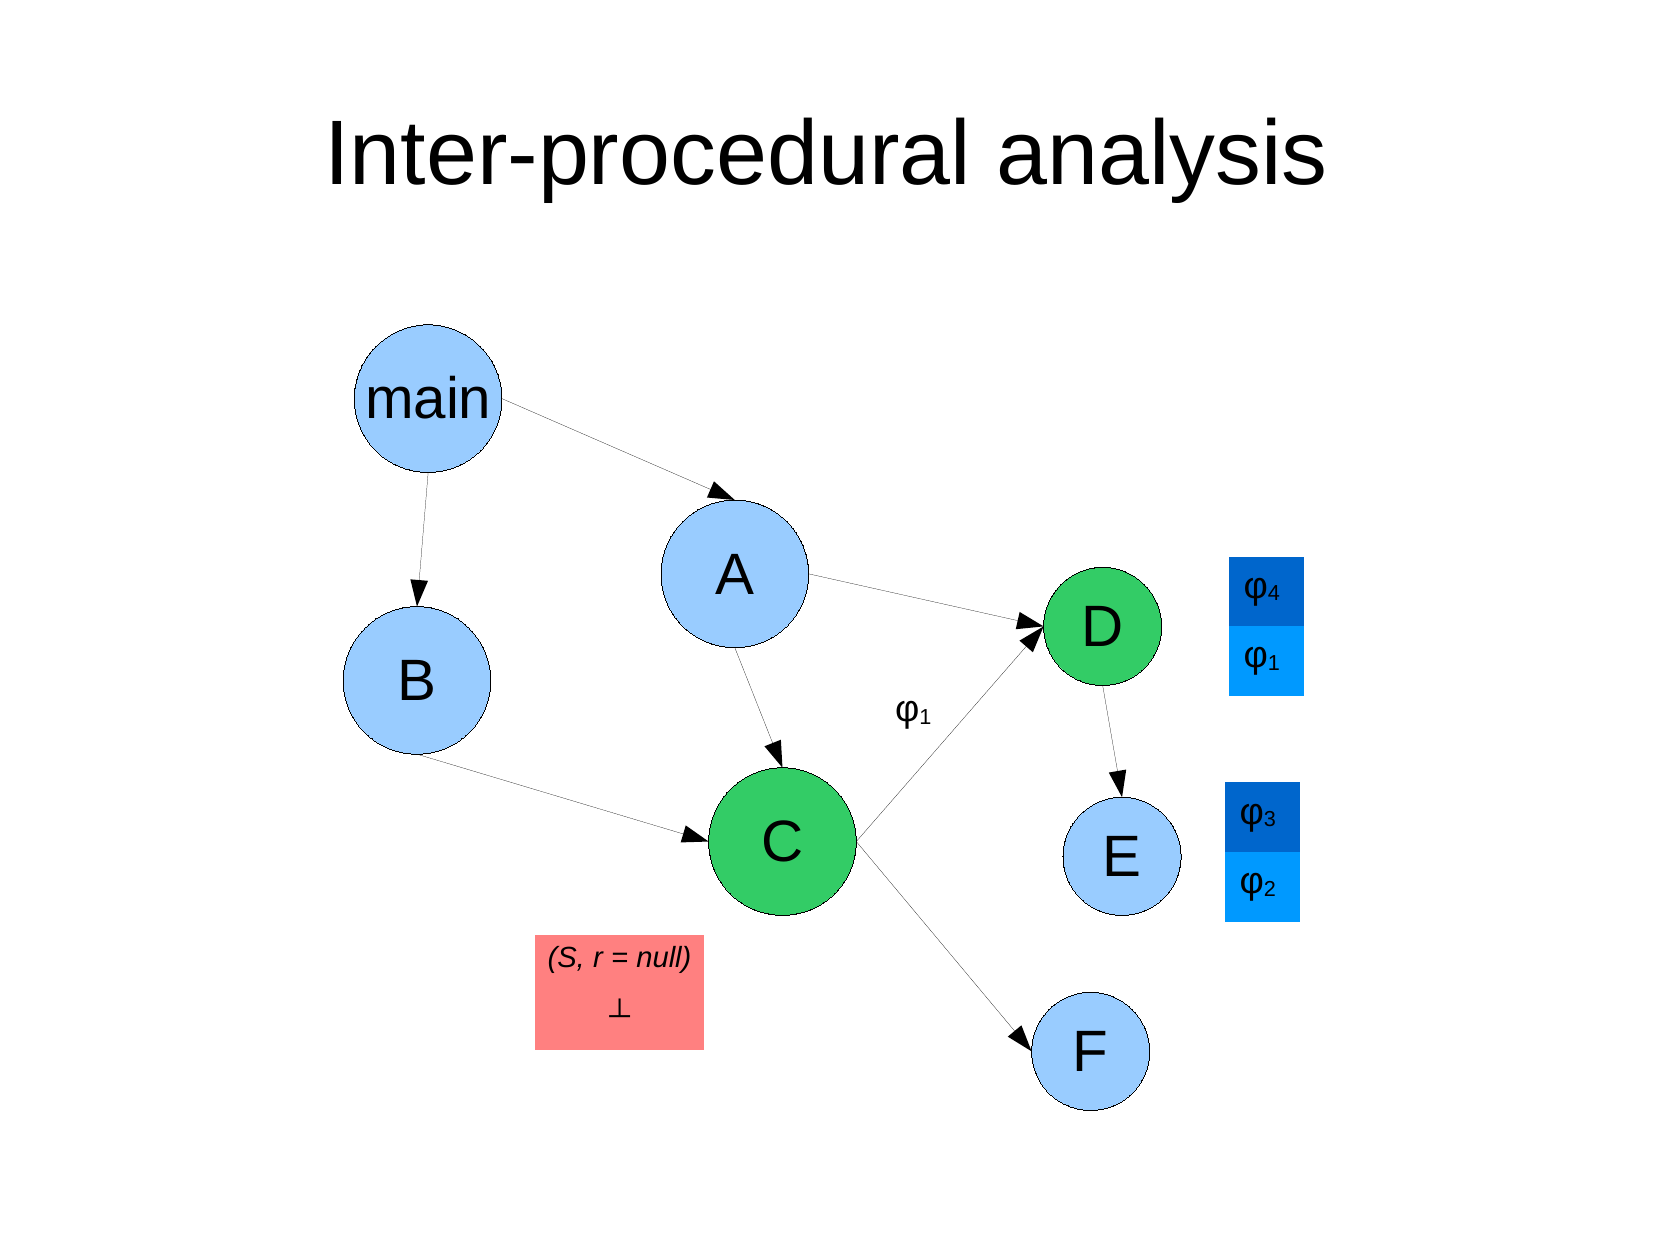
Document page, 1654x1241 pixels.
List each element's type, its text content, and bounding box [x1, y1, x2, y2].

table_cell φ2 [1225, 852, 1300, 922]
table_header (S, r = null) [535, 935, 704, 993]
table_cell ┴ [535, 993, 704, 1050]
table_cell φ1 [1229, 626, 1304, 696]
text_box F [1031, 992, 1150, 1111]
table_header φ3 [1225, 782, 1300, 852]
table_header φ4 [1229, 557, 1304, 626]
text_box φ1 [880, 680, 947, 750]
text_box A [661, 500, 809, 648]
text_box main [354, 324, 502, 473]
title Inter-procedural analysis [82, 49, 1571, 257]
text_box B [343, 606, 491, 755]
text_box E [1062, 797, 1182, 916]
text_box C [708, 767, 857, 916]
text_box D [1043, 567, 1162, 686]
